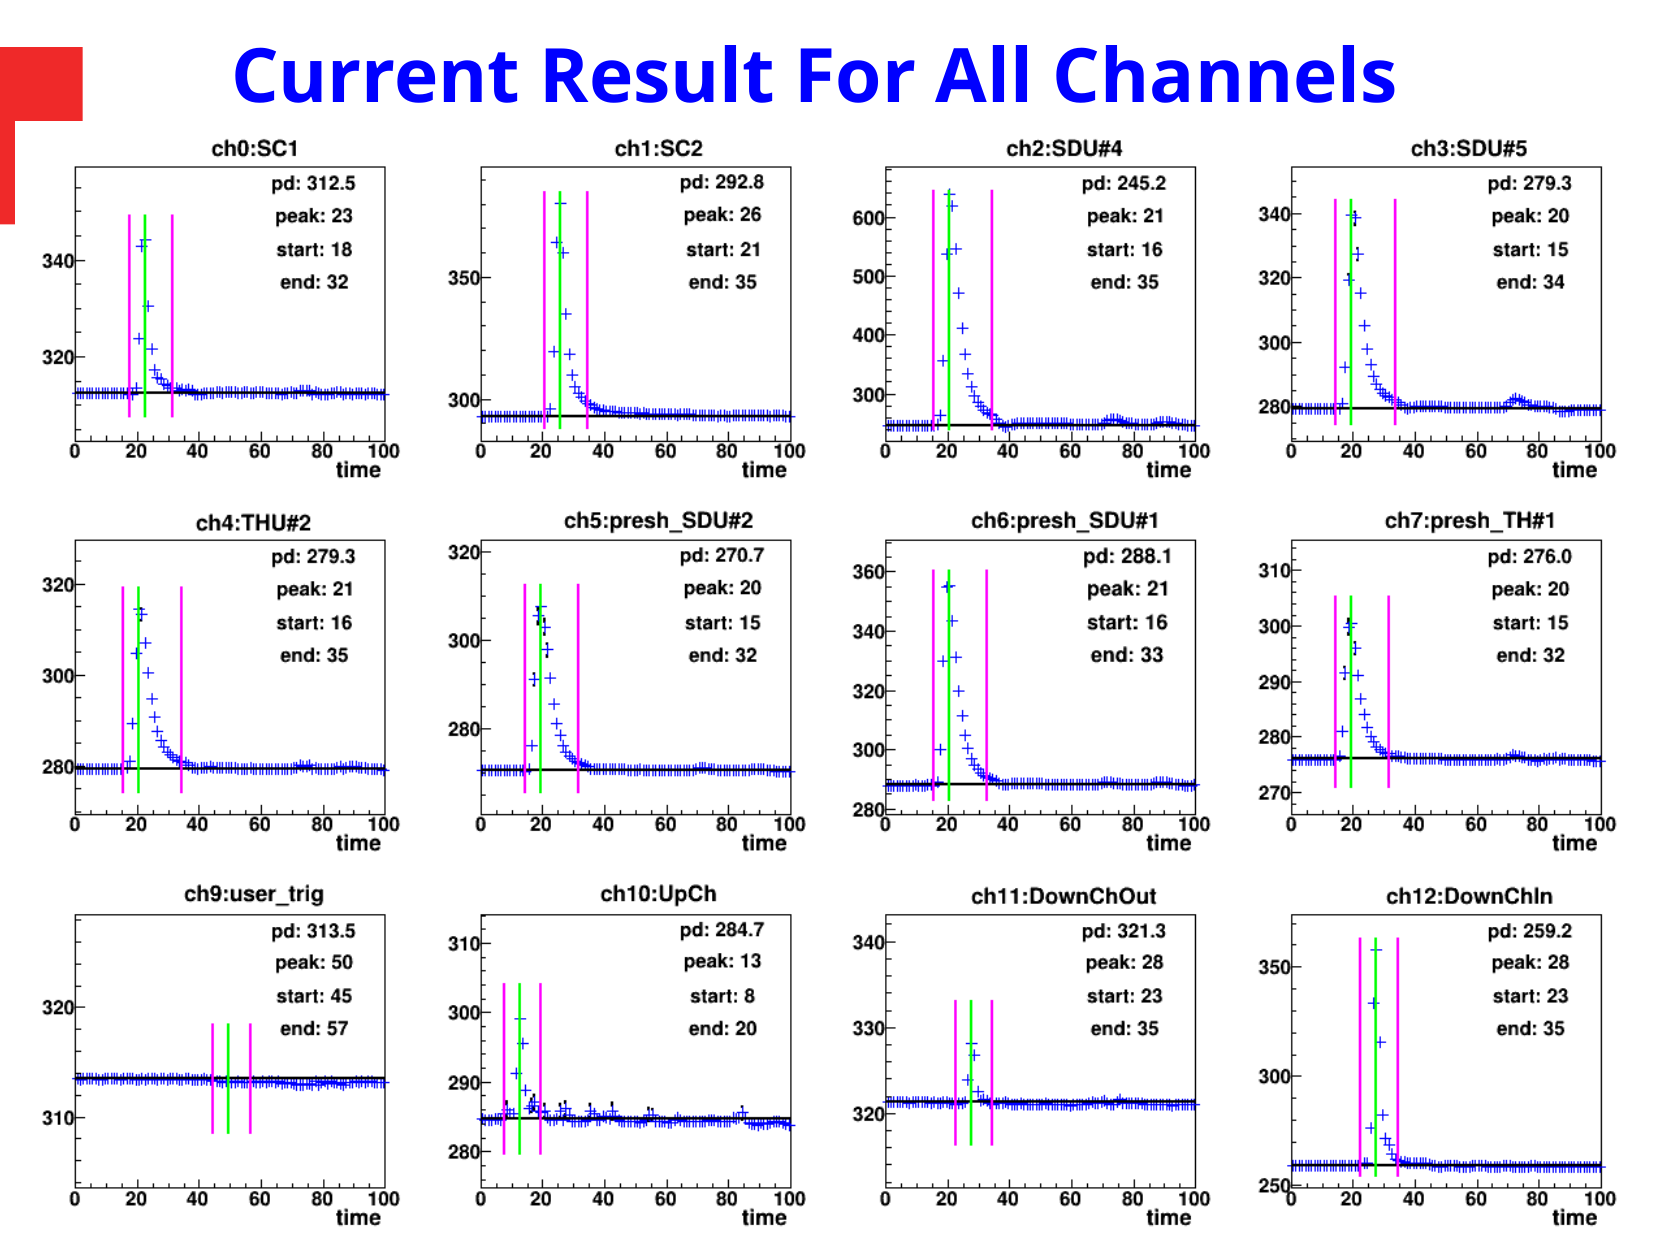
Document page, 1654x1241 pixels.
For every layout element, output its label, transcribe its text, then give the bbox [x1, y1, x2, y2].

title Current Result For All Channels [88, 21, 1542, 124]
picture [15, 121, 1636, 1241]
